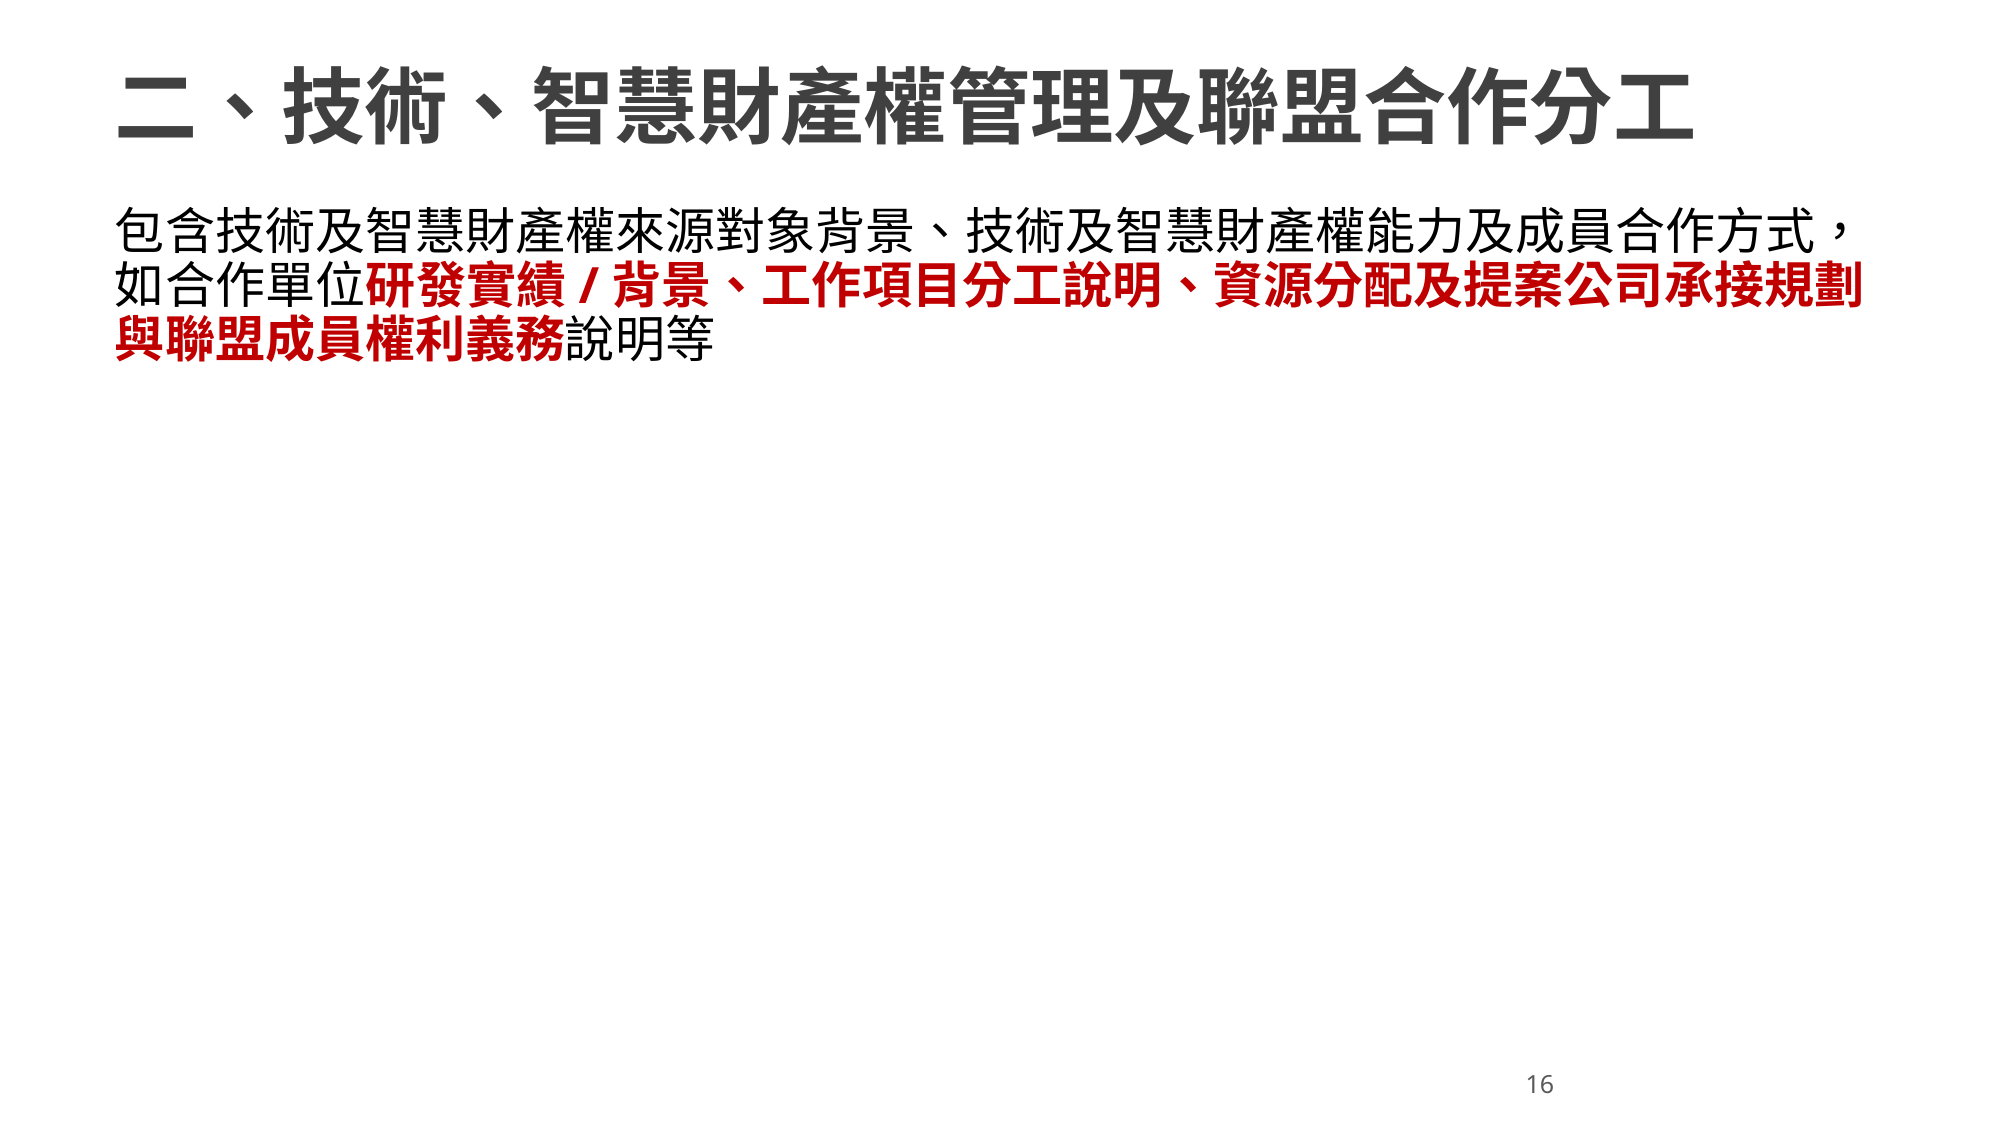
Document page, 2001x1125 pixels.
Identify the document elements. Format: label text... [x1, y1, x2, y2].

text_box 包含技術及智慧財產權來源對象背景、技術及智慧財產權能力及成員合作方式，如合作單位研發實績/背景、工作項目分工說明、資源分配及提案公司承接規劃與聯盟成員權利義務說明等 [99, 199, 1900, 1005]
text_box 16 [1510, 1061, 1961, 1097]
title 二、技術、智慧財產權管理及聯盟合作分工 [99, 56, 1900, 166]
